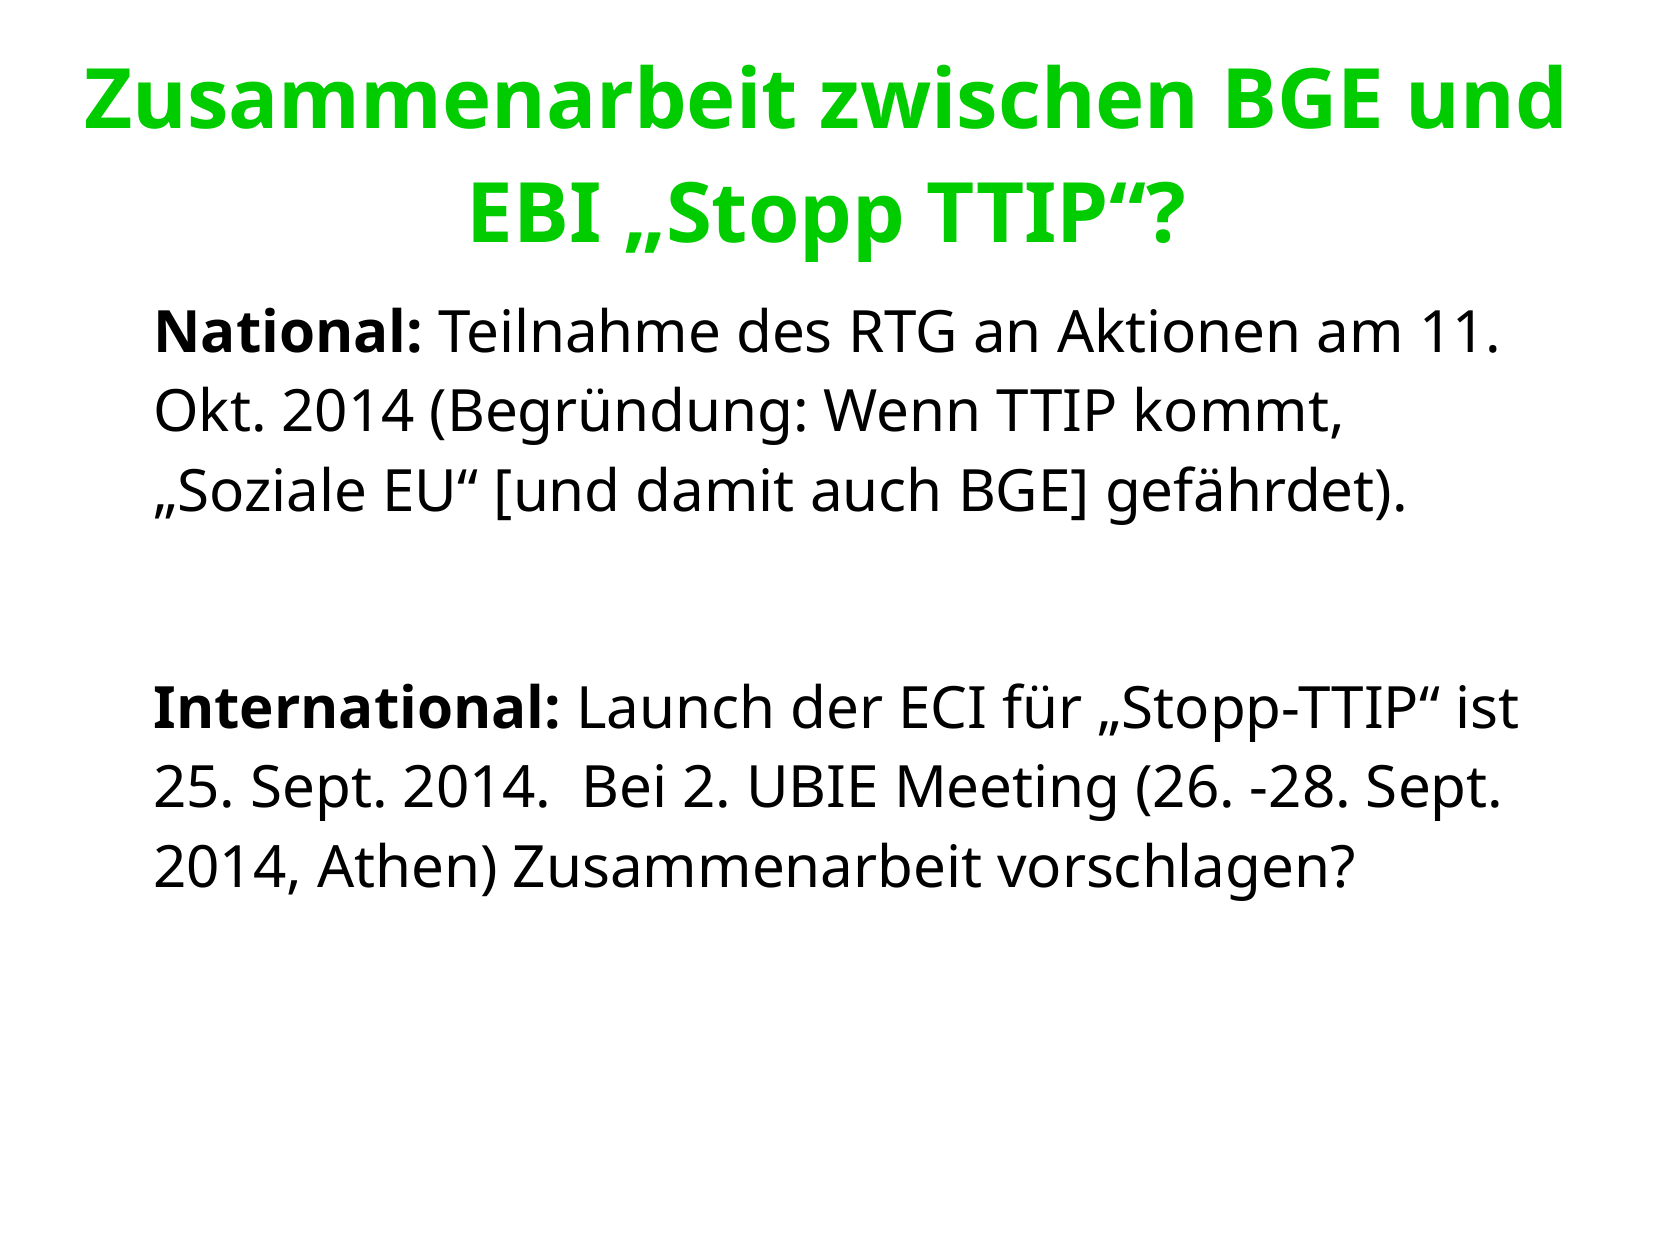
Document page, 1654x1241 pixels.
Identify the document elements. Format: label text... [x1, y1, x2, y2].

title Zusammenarbeit zwischen BGE und EBI „Stopp TTIP“? [82, 49, 1571, 257]
list National: Teilnahme des RTG an Aktionen am 11. Okt. 2014 (Begründung: Wenn TTIP kommt, „Soziale EU“ [und damit auch BGE] gefährdet). International: Launch der ECI für „Stopp-TTIP“ ist 25. Sept. 2014. Bei 2. UBIE Meeting (26. -28. Sept. 2014, Athen) Zusammenarbeit vorschlagen? [82, 290, 1571, 1010]
